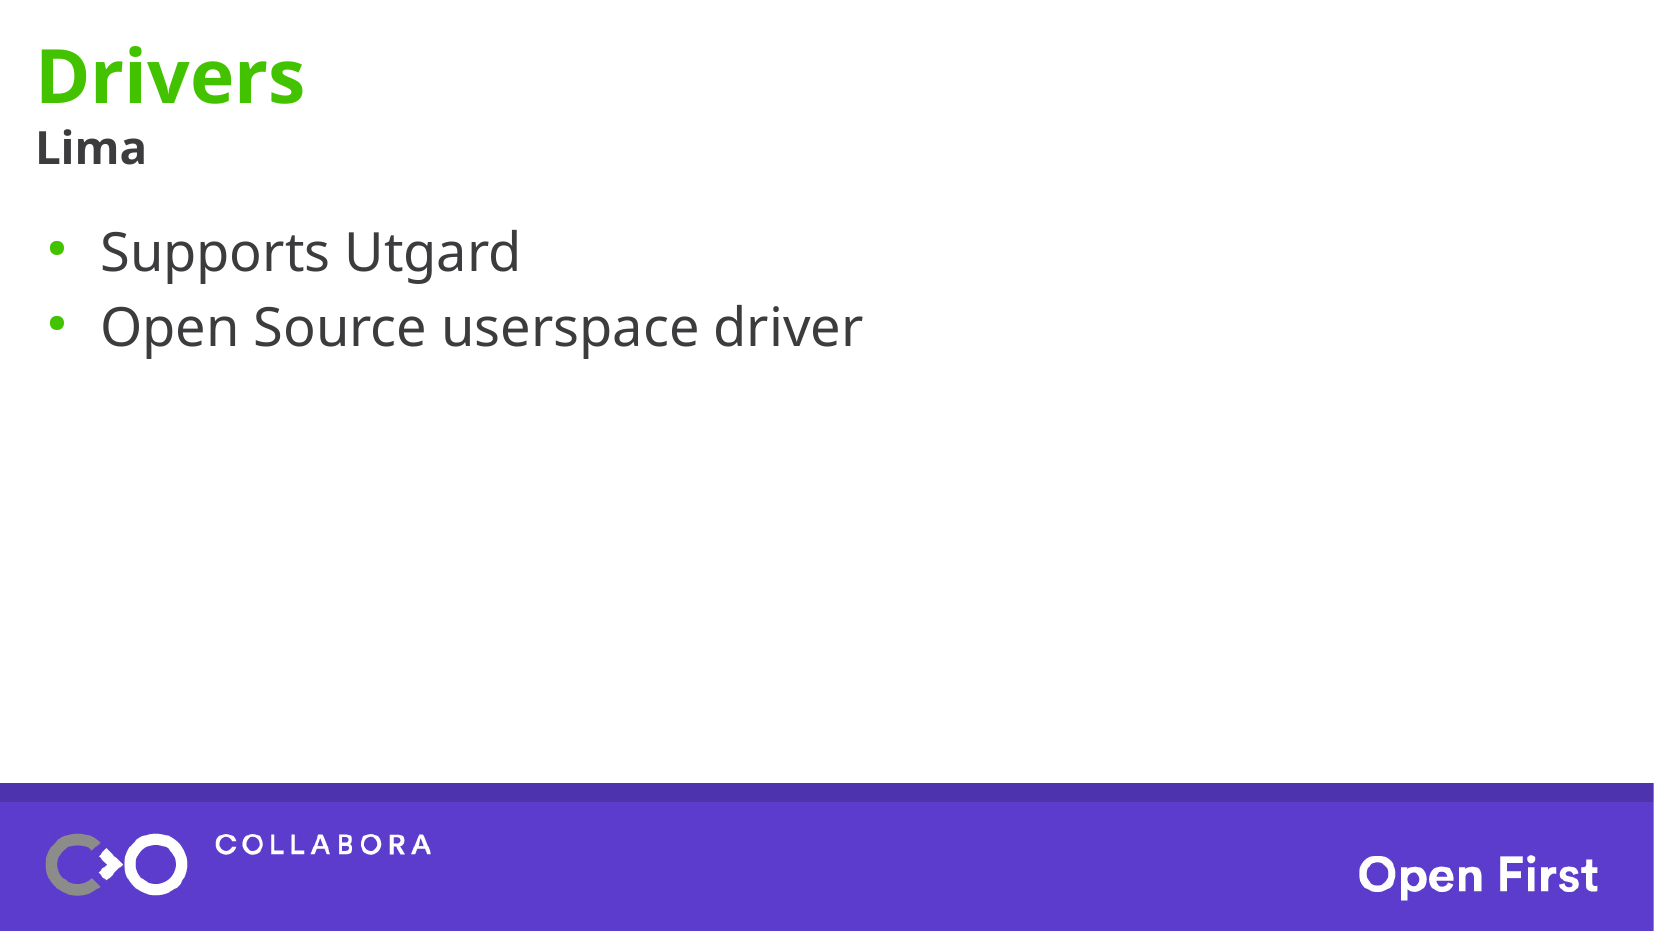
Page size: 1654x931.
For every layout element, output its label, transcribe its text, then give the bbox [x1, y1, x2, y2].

list Supports Utgard Open Source userspace driver [29, 207, 1602, 851]
title Drivers Lima [35, 28, 1608, 193]
picture [0, 0, 1654, 931]
